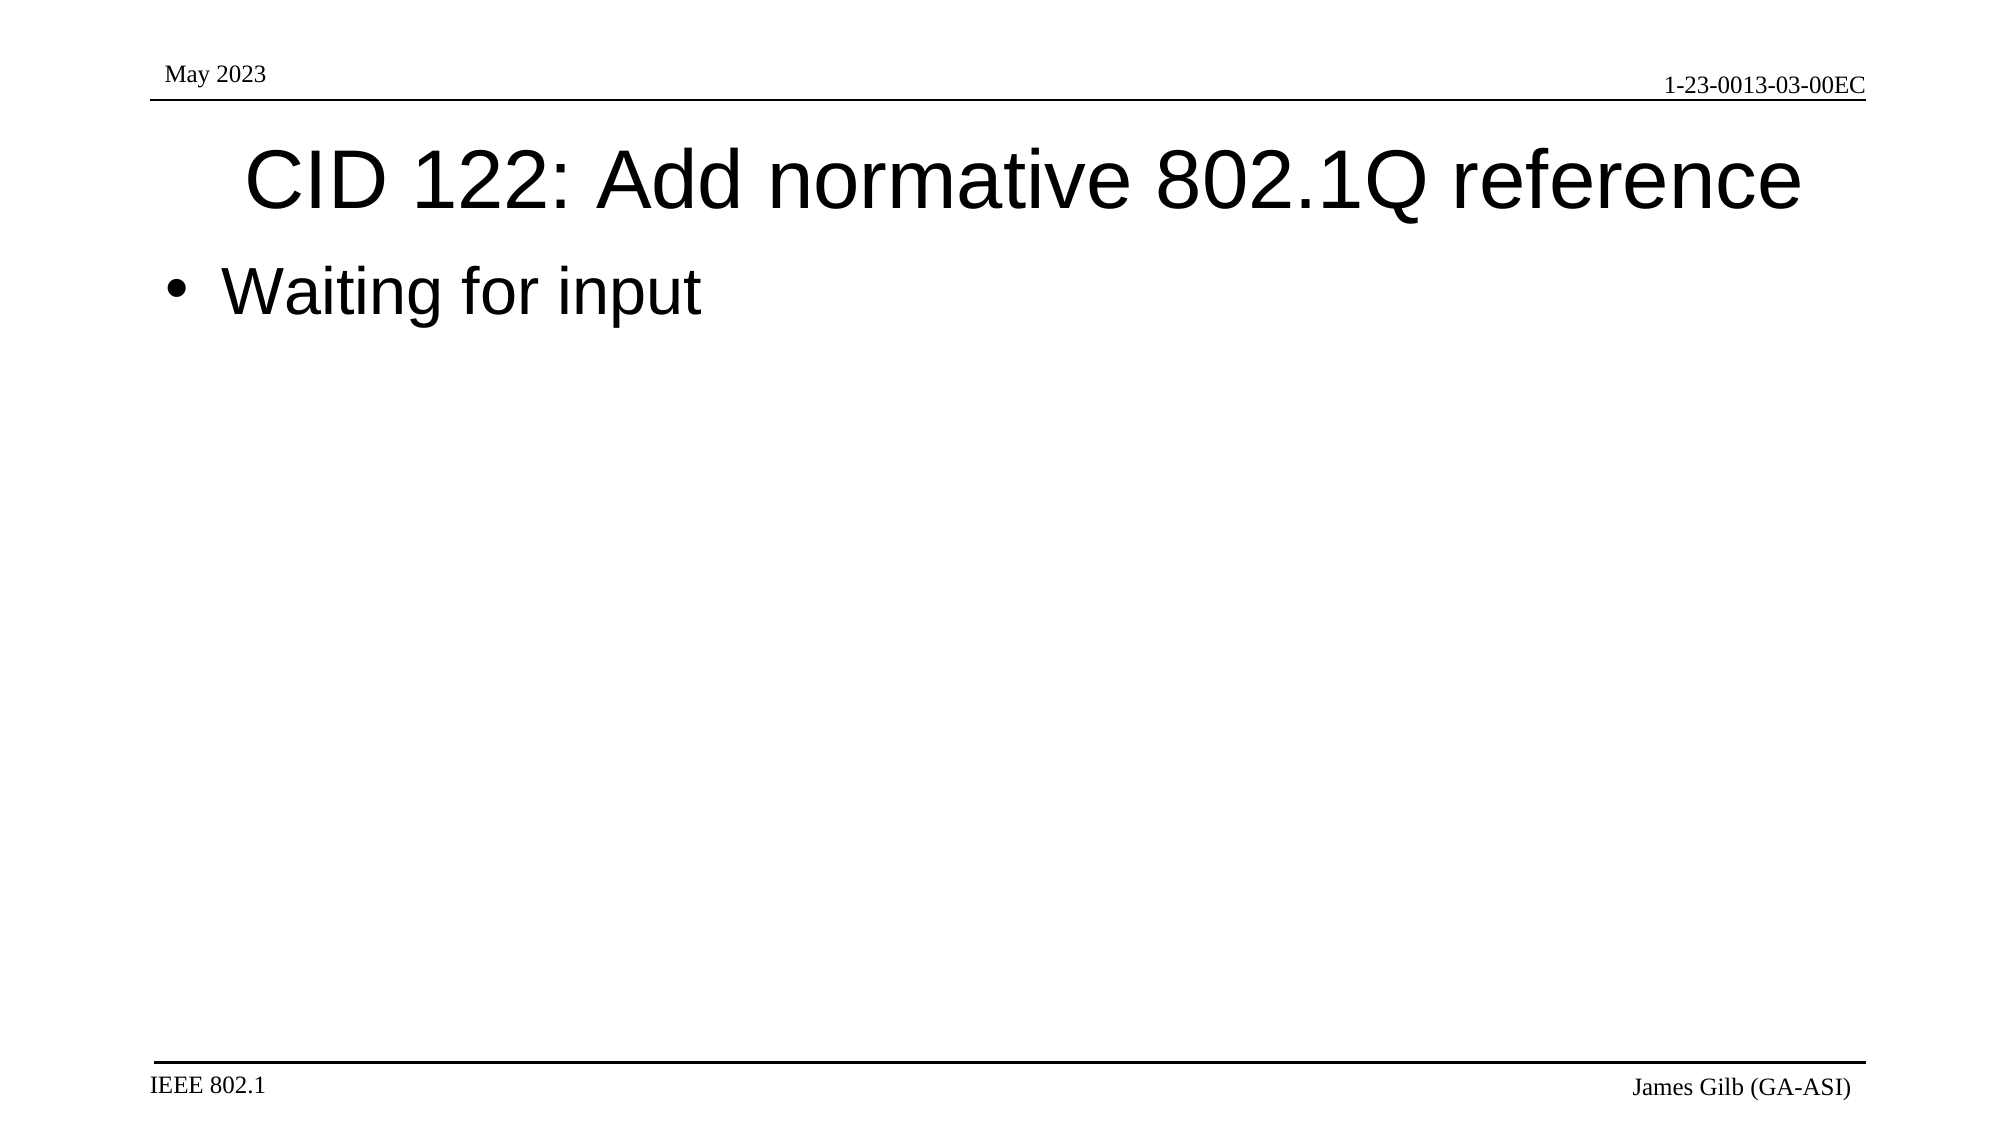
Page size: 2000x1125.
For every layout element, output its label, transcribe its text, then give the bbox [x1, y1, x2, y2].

title CID 122: Add normative 802.1Q reference [149, 112, 1900, 238]
list Waiting for input [149, 239, 1900, 1051]
